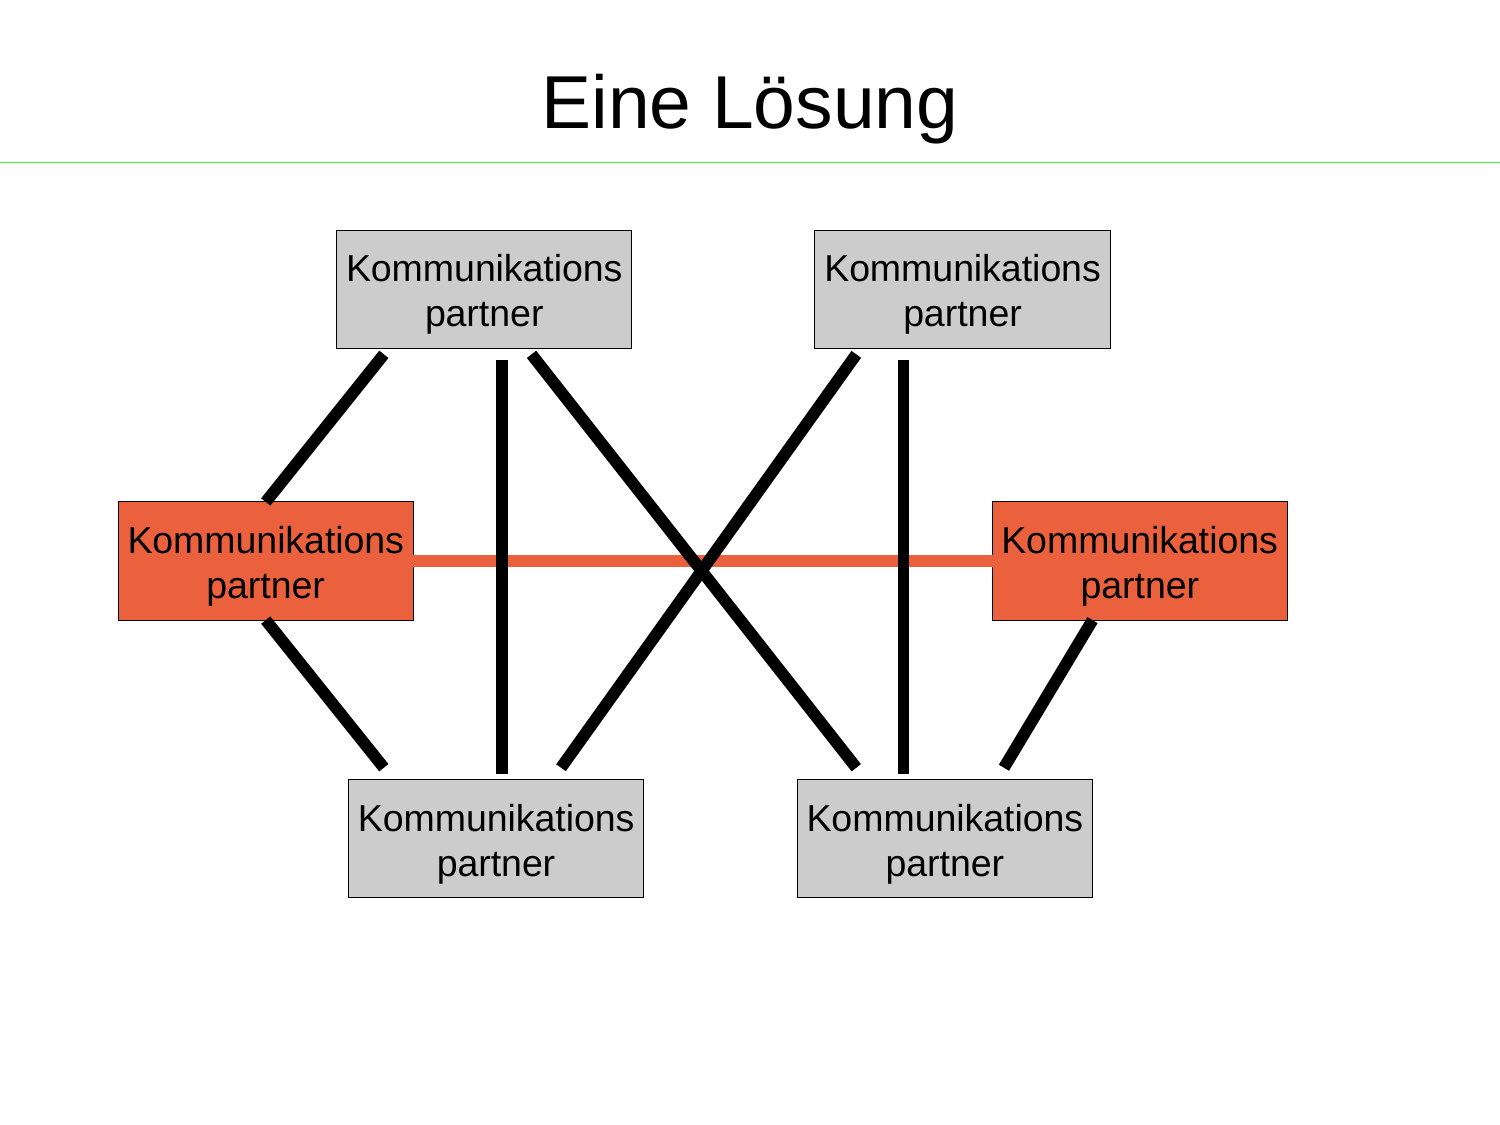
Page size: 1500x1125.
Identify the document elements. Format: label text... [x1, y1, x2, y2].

title Eine Lösung [75, 49, 1426, 156]
text_box Kommunikations partner [797, 779, 1093, 898]
text_box Kommunikations partner [814, 230, 1111, 349]
text_box Kommunikations partner [348, 779, 644, 898]
text_box Kommunikations partner [992, 501, 1288, 621]
text_box Kommunikations partner [336, 230, 632, 349]
text_box Kommunikations partner [118, 501, 414, 621]
